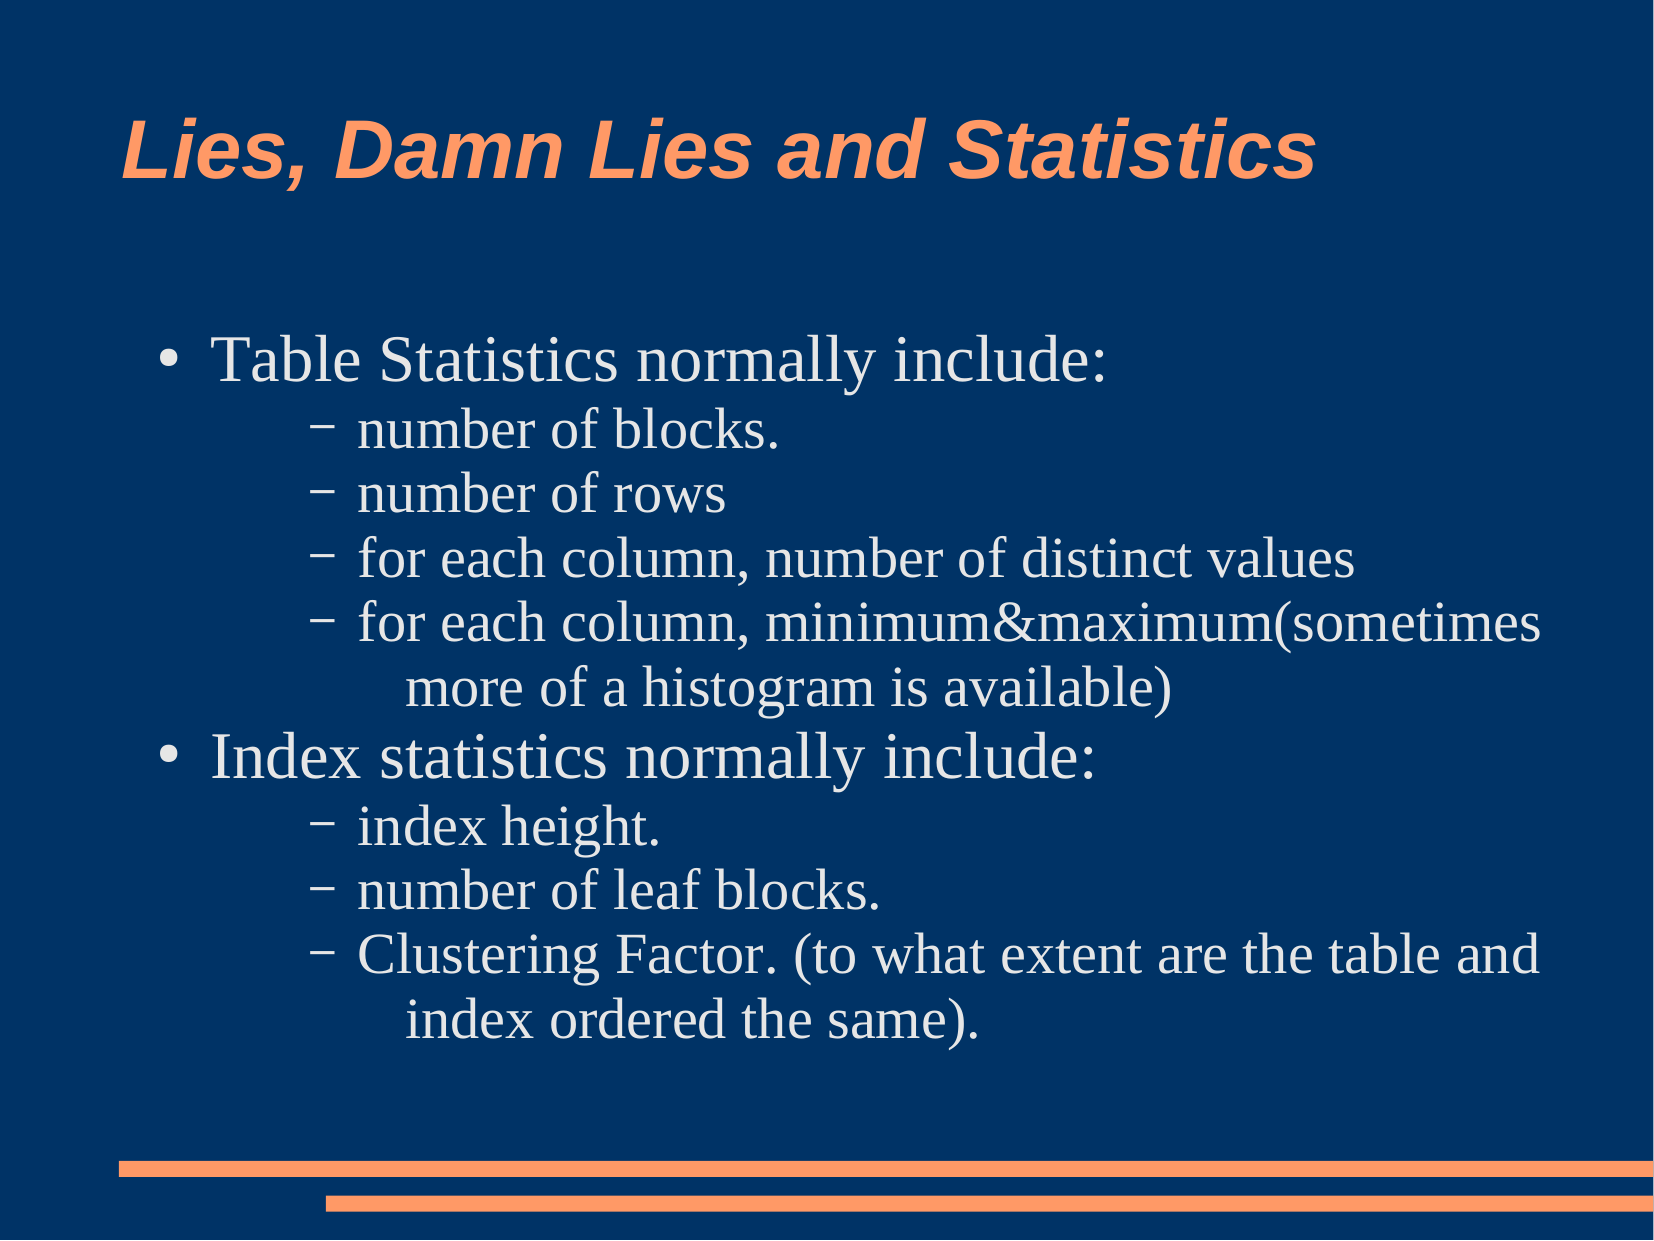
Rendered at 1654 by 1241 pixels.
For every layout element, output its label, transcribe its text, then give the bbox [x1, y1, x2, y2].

list Table Statistics normally include: number of blocks. number of rows for each column, number of distinct values for each column, minimum&maximum(sometimes more of a histogram is available) Index statistics normally include: index height. number of leaf blocks. Clustering Factor. (to what extent are the table and index ordered the same). [121, 322, 1561, 1133]
title Lies, Damn Lies and Statistics [121, 46, 1534, 254]
